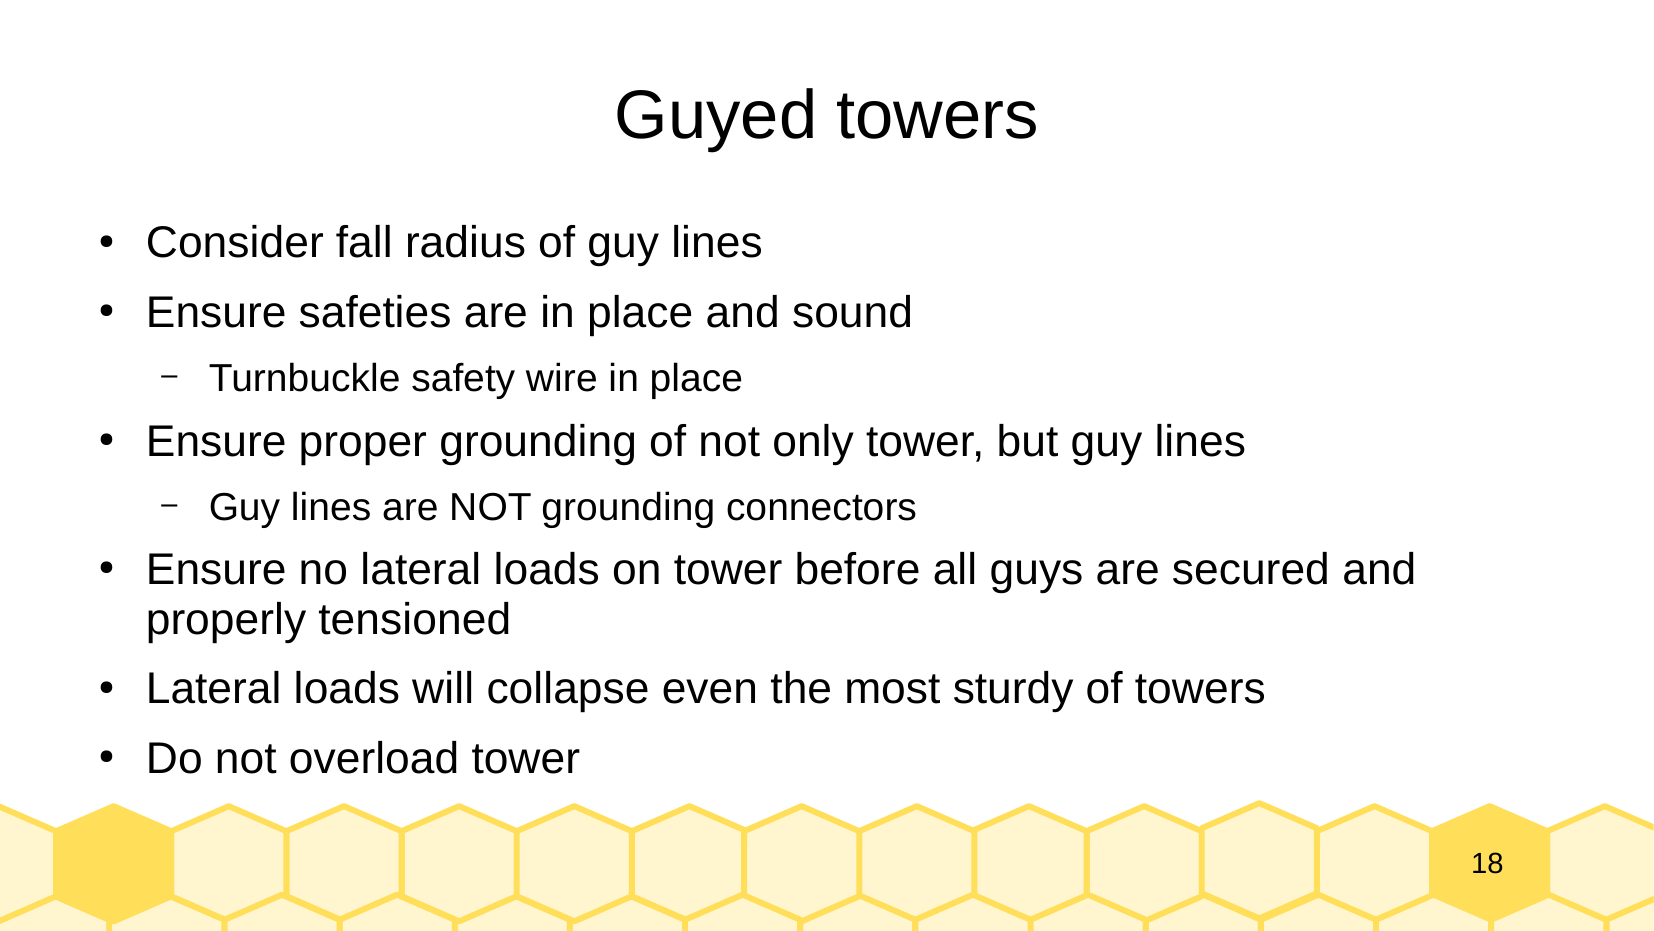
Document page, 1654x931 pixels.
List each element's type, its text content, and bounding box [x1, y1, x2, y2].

list Consider fall radius of guy lines Ensure safeties are in place and sound Turnbuckle safety wire in place Ensure proper grounding of not only tower, but guy lines Guy lines are NOT grounding connectors Ensure no lateral loads on tower before all guys are secured and properly tensioned Lateral loads will collapse even the most sturdy of towers Do not overload tower [82, 217, 1571, 788]
title Guyed towers [82, 37, 1571, 193]
